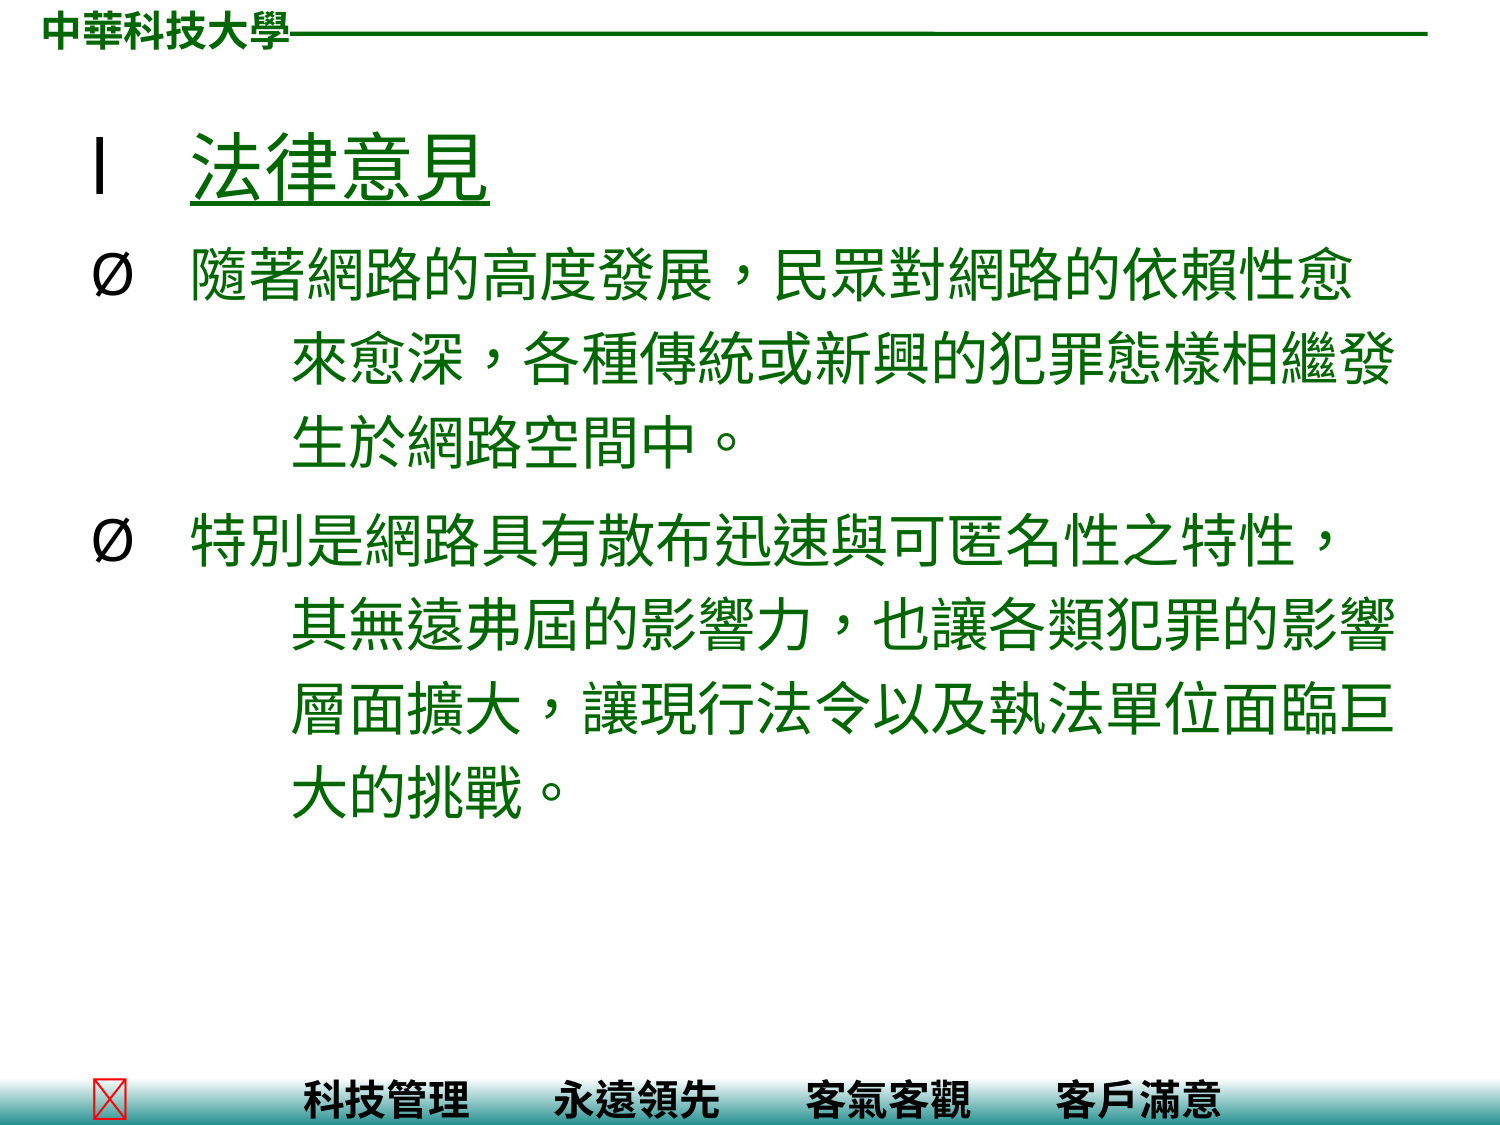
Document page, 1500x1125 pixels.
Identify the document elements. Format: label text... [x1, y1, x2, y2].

list 法律意見 隨著網路的高度發展，民眾對網路的依賴性愈來愈深，各種傳統或新興的犯罪態樣相繼發生於網路空間中。 特別是網路具有散布迅速與可匿名性之特性，其無遠弗屆的影響力，也讓各類犯罪的影響層面擴大，讓現行法令以及執法單位面臨巨大的挑戰。 [75, 112, 1426, 1051]
